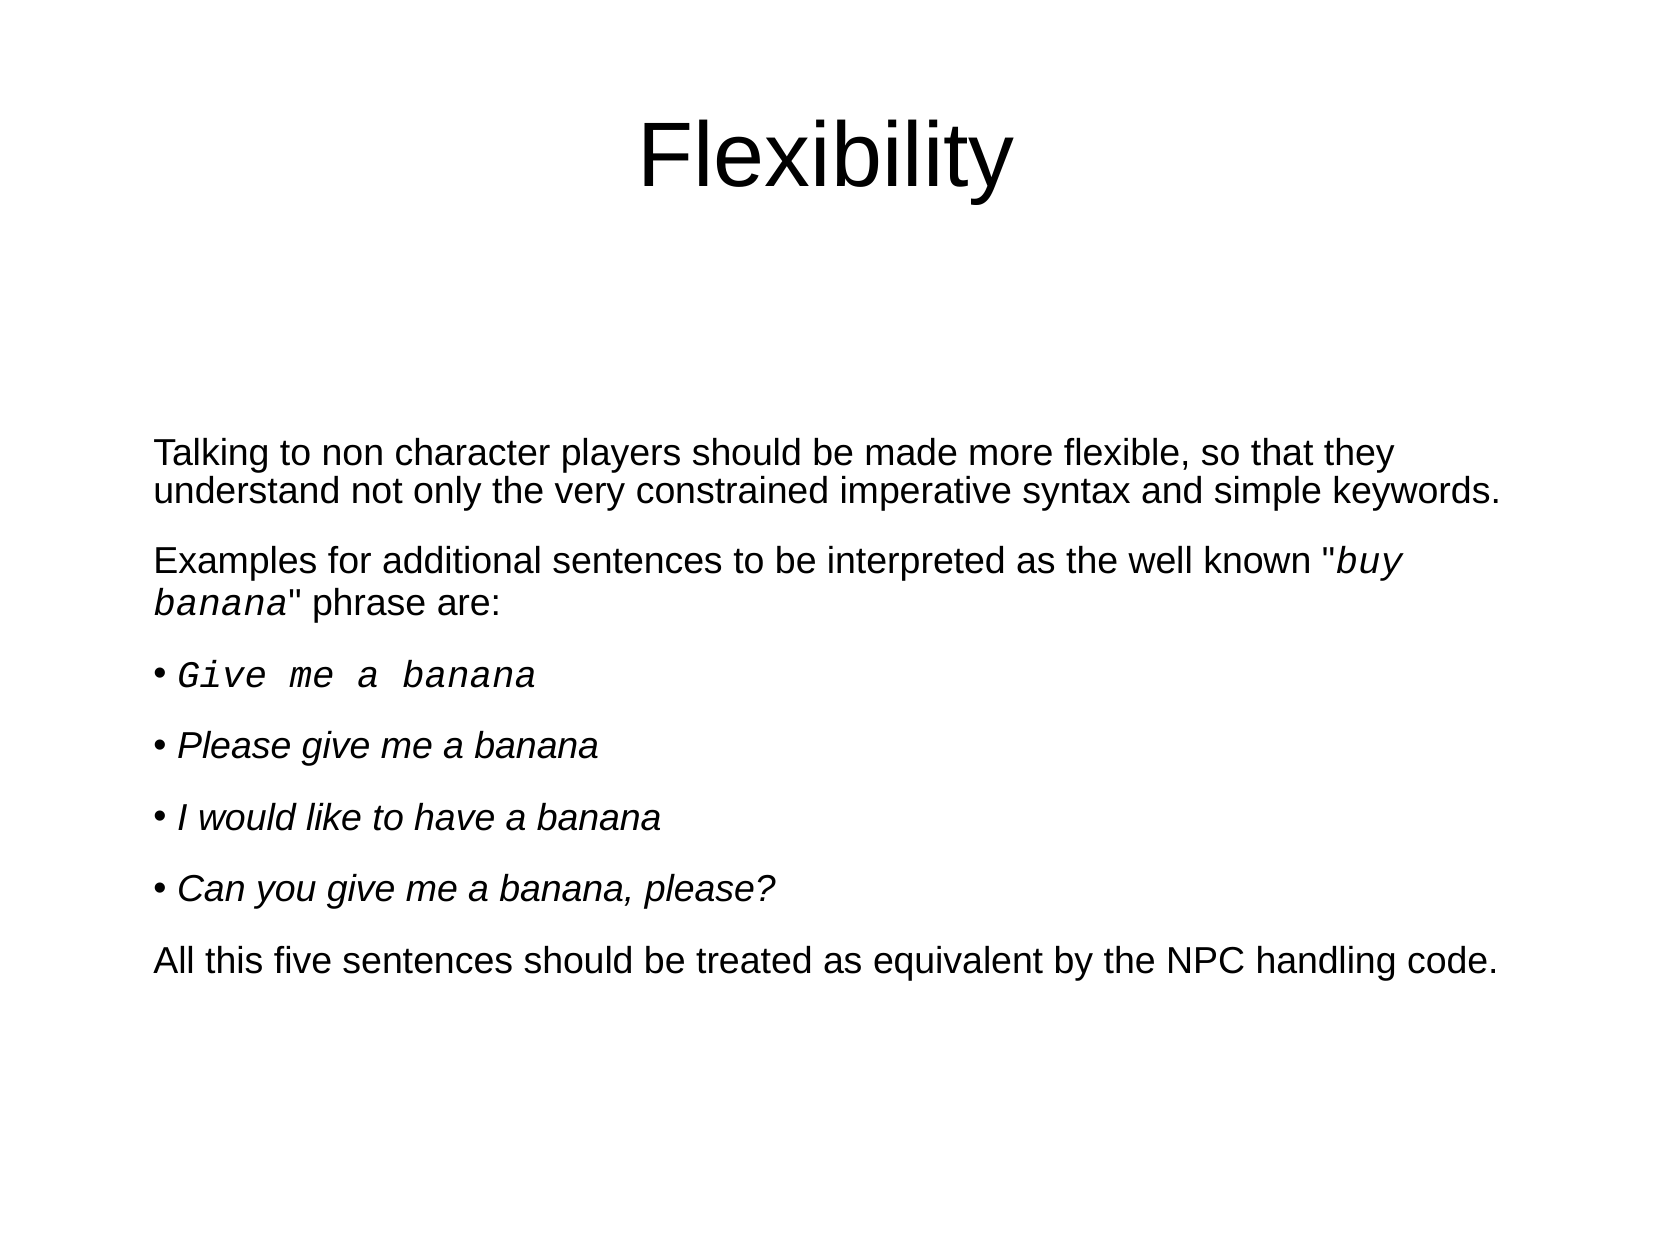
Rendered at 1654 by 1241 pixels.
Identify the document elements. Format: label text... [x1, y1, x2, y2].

text_box Flexibility [82, 49, 1571, 257]
text_box Talking to non character players should be made more flexible, so that they understand not only the very constrained imperative syntax and simple keywords. Examples for additional sentences to be interpreted as the well known "buy banana" phrase are: Give me a banana Please give me a banana I would like to have a banana Can you give me a banana, please? All this five sentences should be treated as equivalent by the NPC handling code. [82, 290, 1571, 1109]
